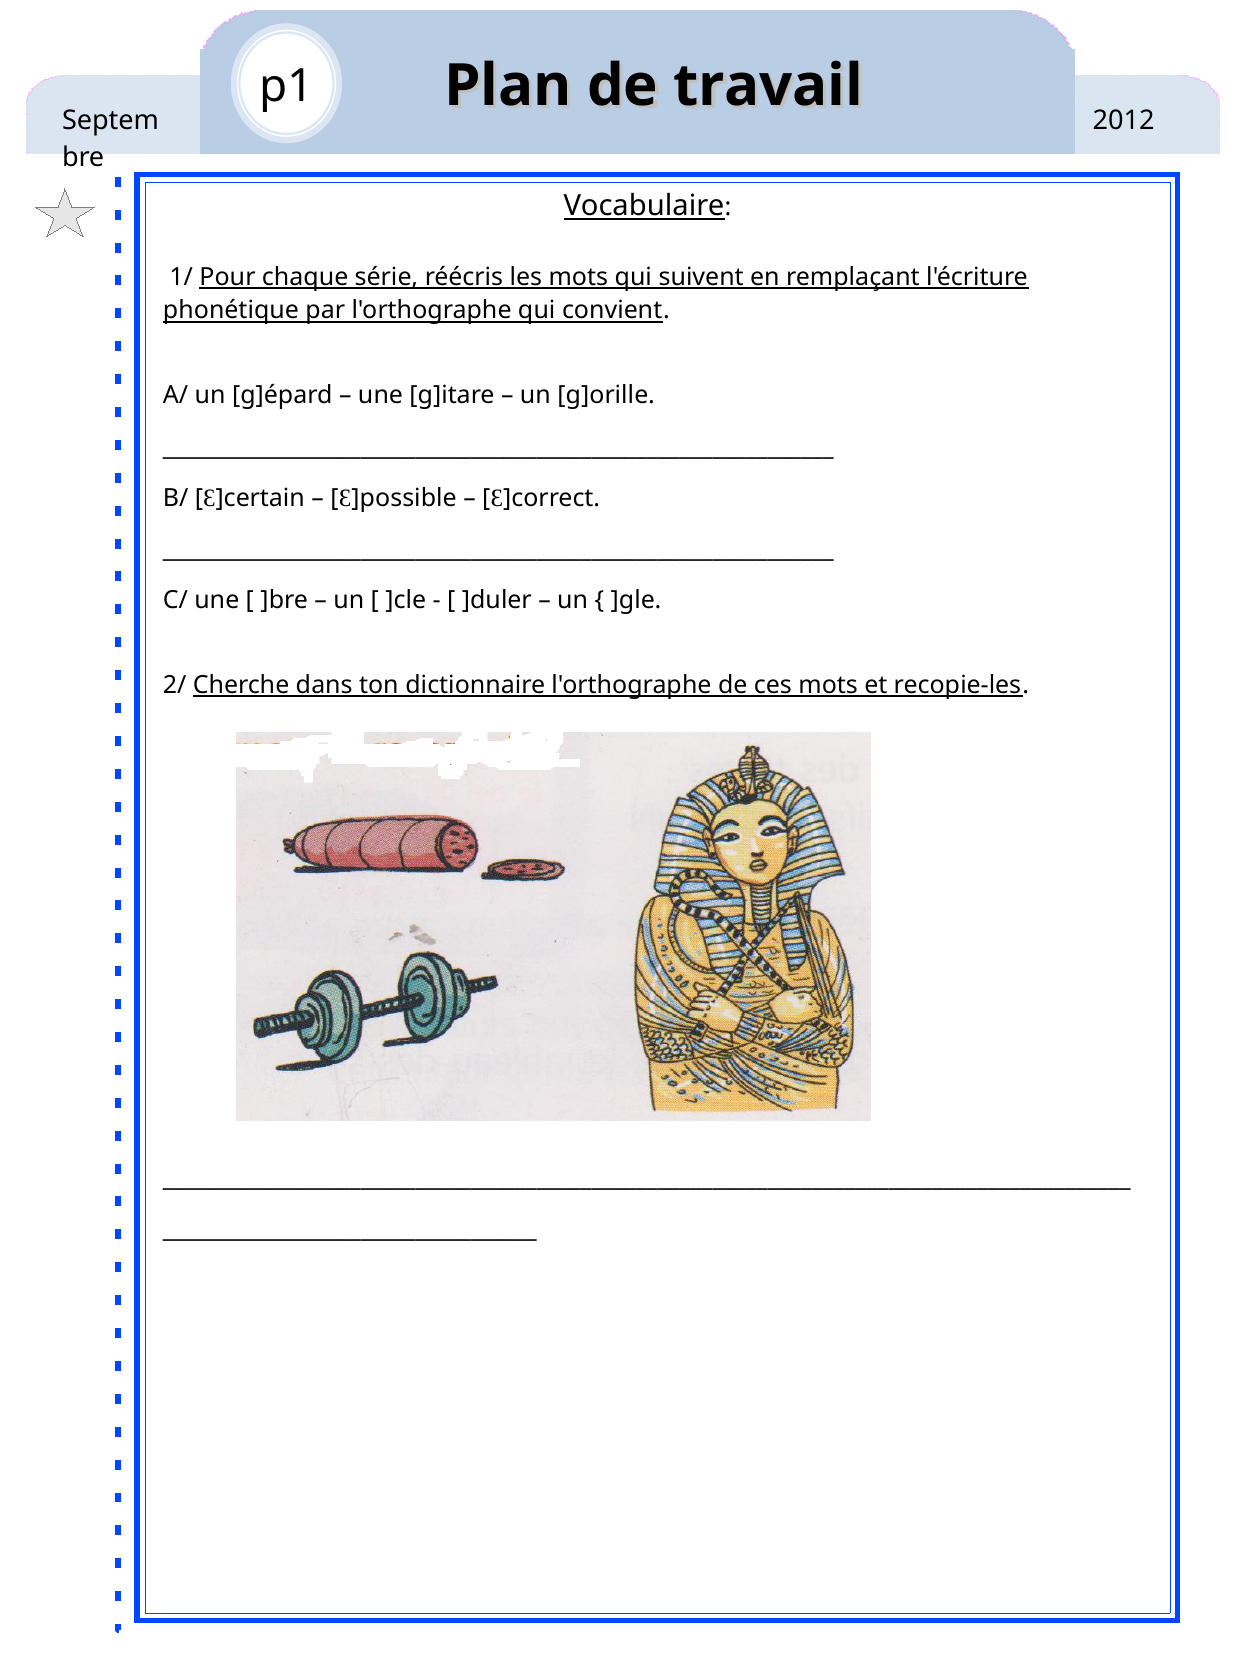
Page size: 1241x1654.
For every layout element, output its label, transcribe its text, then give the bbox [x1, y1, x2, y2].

text_box Vocabulaire: 1/ Pour chaque série, réécris les mots qui suivent en remplaçant l'écriture phonétique par l'orthographe qui convient. A/ un [g]épard – une [g]itare – un [g]orille. _____________________________________________________________ B/ [Ԑ]certain – [Ԑ]possible – [Ԑ]correct. _____________________________________________________________ C/ une [ ]bre – un [ ]cle - [ ]duler – un { ]gle. 2/ Cherche dans ton dictionnaire l'orthographe de ces mots et recopie-les. __________________________________________________________________________________________________________________________ [148, 177, 1148, 1435]
picture [26, 10, 1220, 154]
text_box 2012 [1077, 93, 1220, 154]
text_box Septembre [47, 93, 189, 154]
text_box [35, 188, 95, 237]
text_box Plan de travail [401, 35, 922, 142]
table_header [140, 177, 1175, 1618]
picture [236, 732, 871, 1121]
